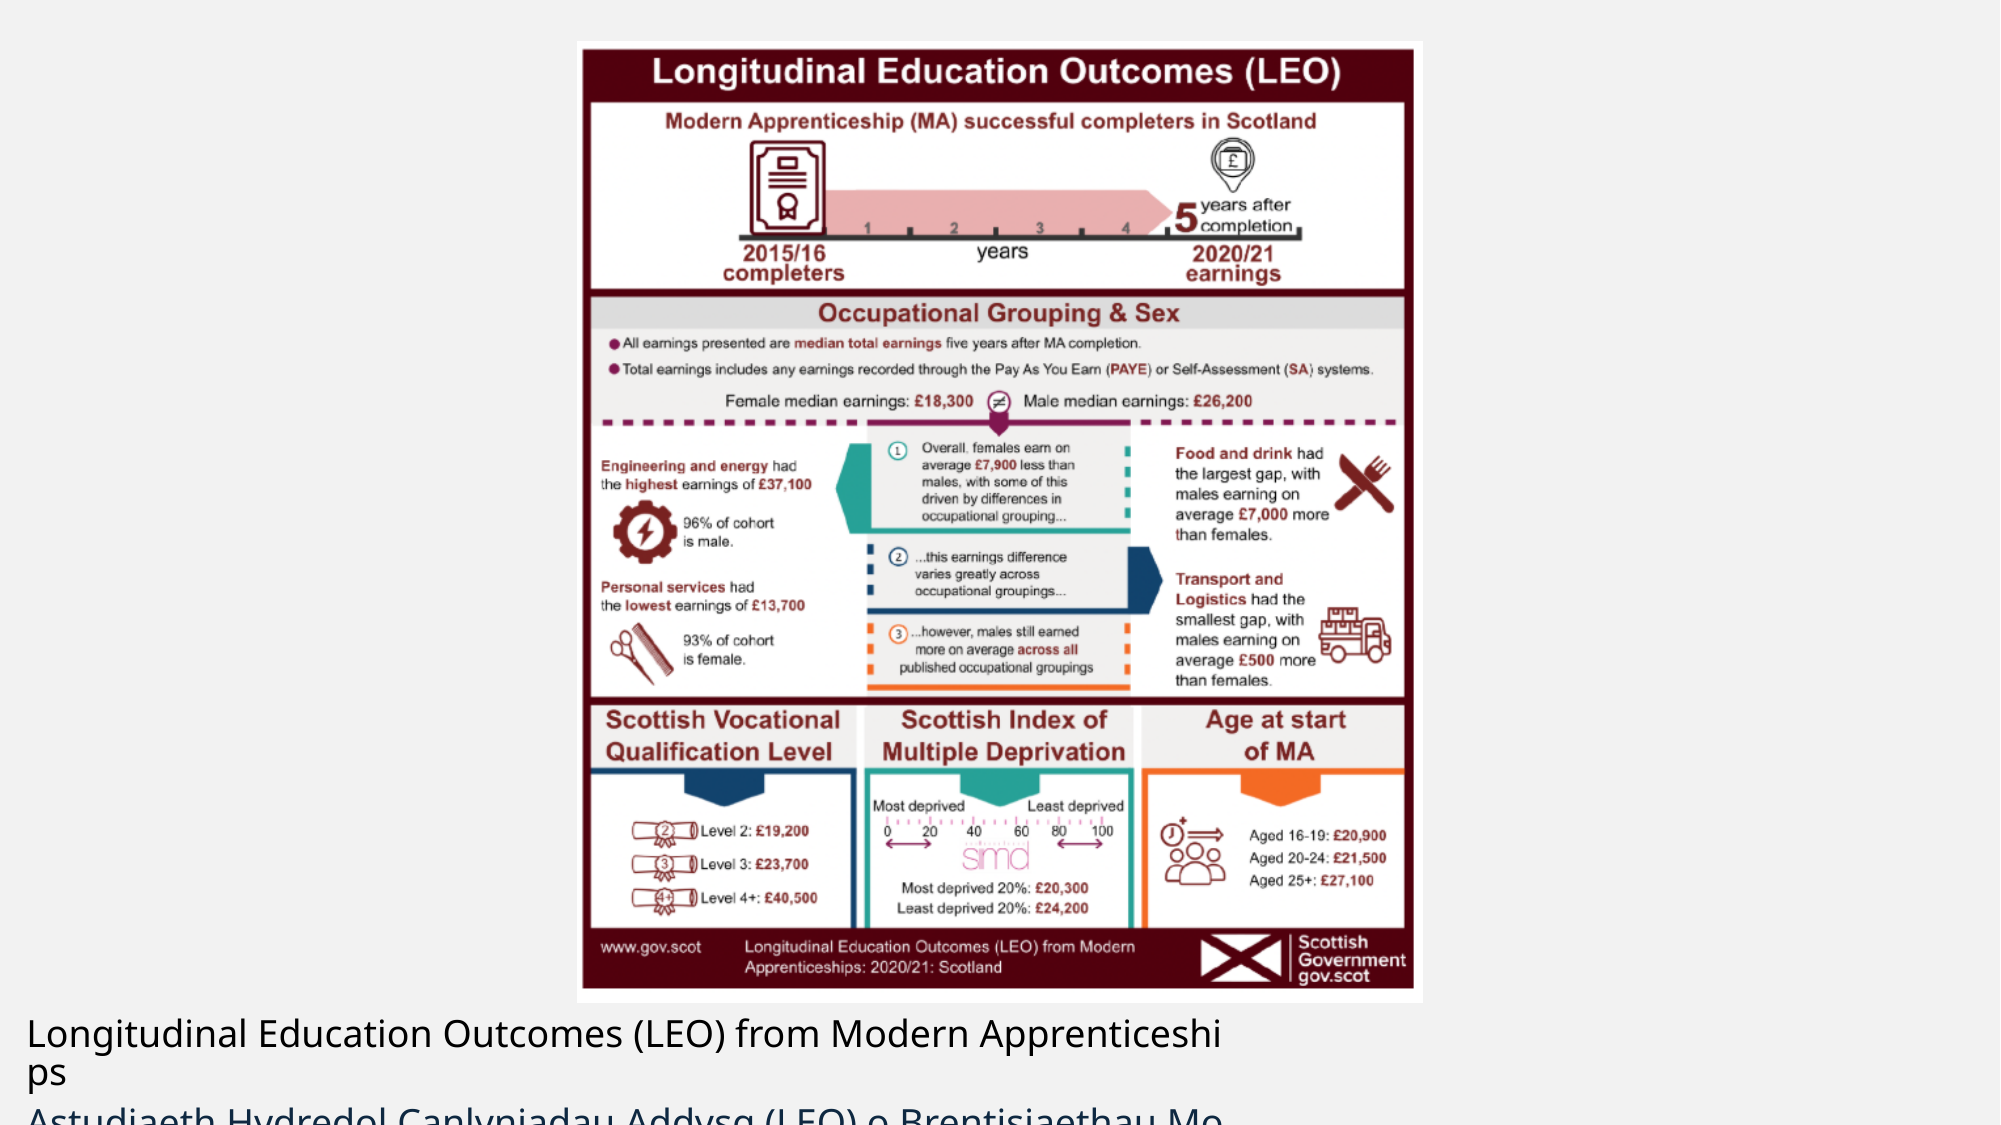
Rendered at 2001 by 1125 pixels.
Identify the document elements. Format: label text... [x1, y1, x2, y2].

picture [577, 41, 1423, 1003]
text_box Longitudinal Education Outcomes (LEO) from Modern Apprenticeships Astudiaeth Hydredol Canlyniadau Addysg (LEO) o Brentisiaethau Modern [11, 1002, 1250, 1109]
